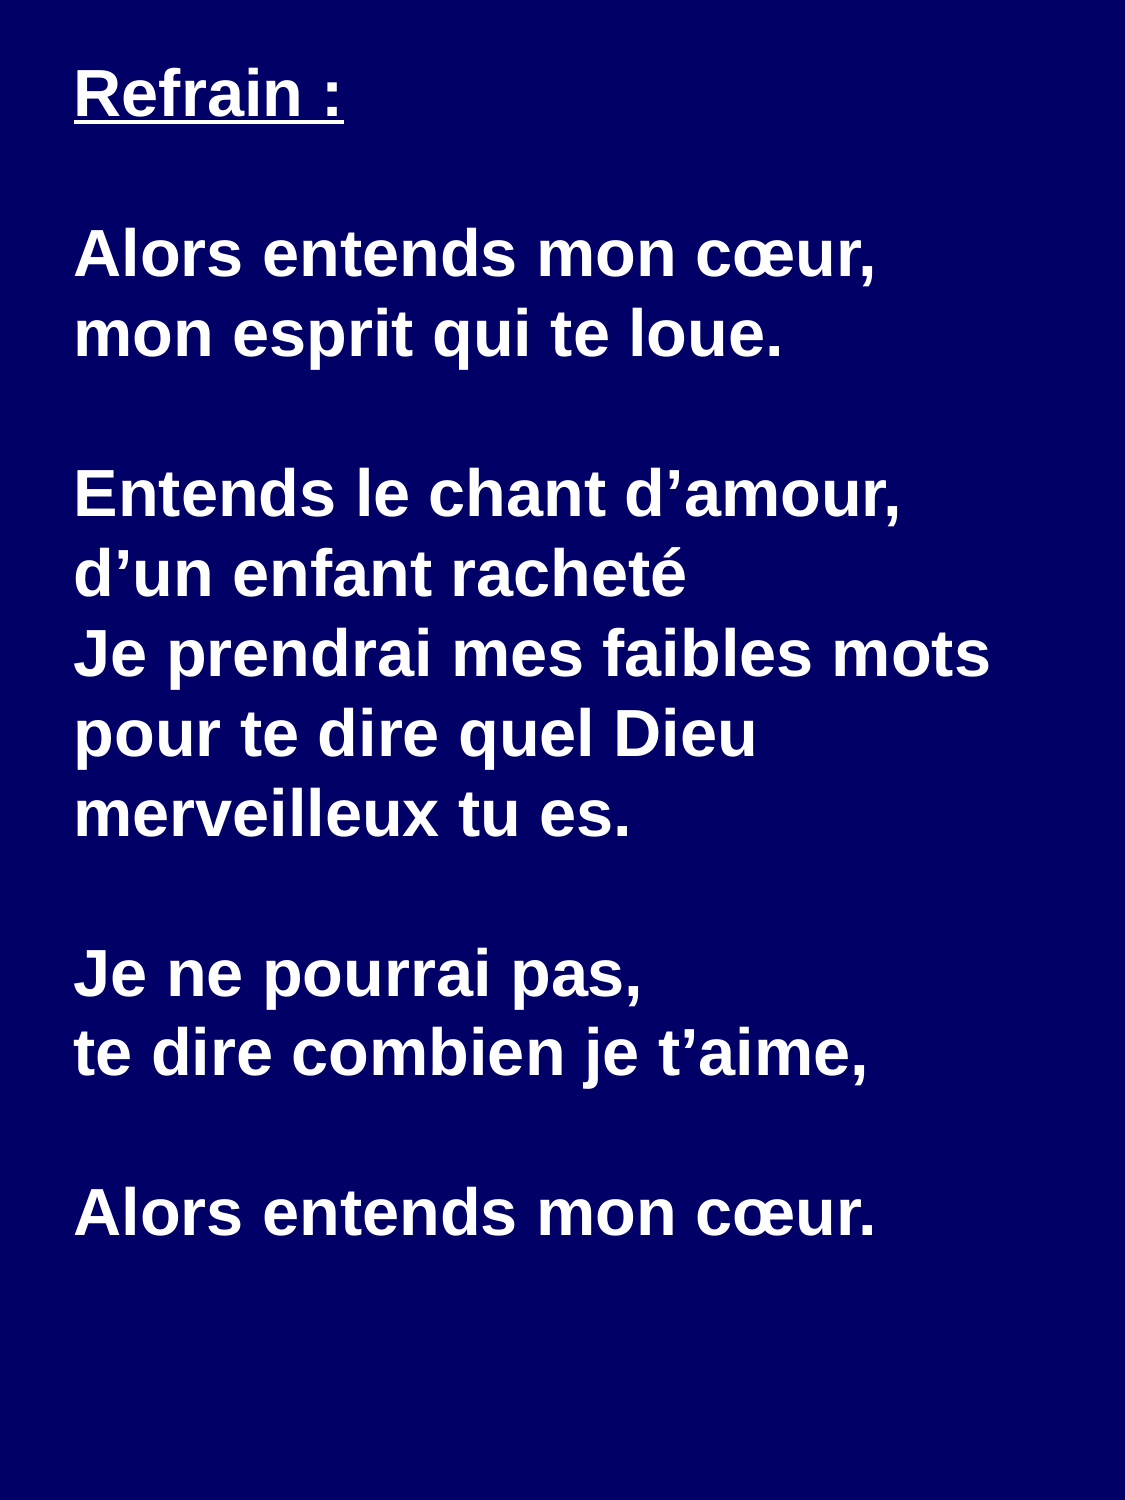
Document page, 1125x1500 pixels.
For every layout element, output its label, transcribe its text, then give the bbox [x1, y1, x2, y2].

text_box Refrain : Alors entends mon cœur, mon esprit qui te loue. Entends le chant d’amour, d’un enfant racheté Je prendrai mes faibles mots pour te dire quel Dieu merveilleux tu es. Je ne pourrai pas, te dire combien je t’aime, Alors entends mon cœur. [59, 42, 1111, 1456]
